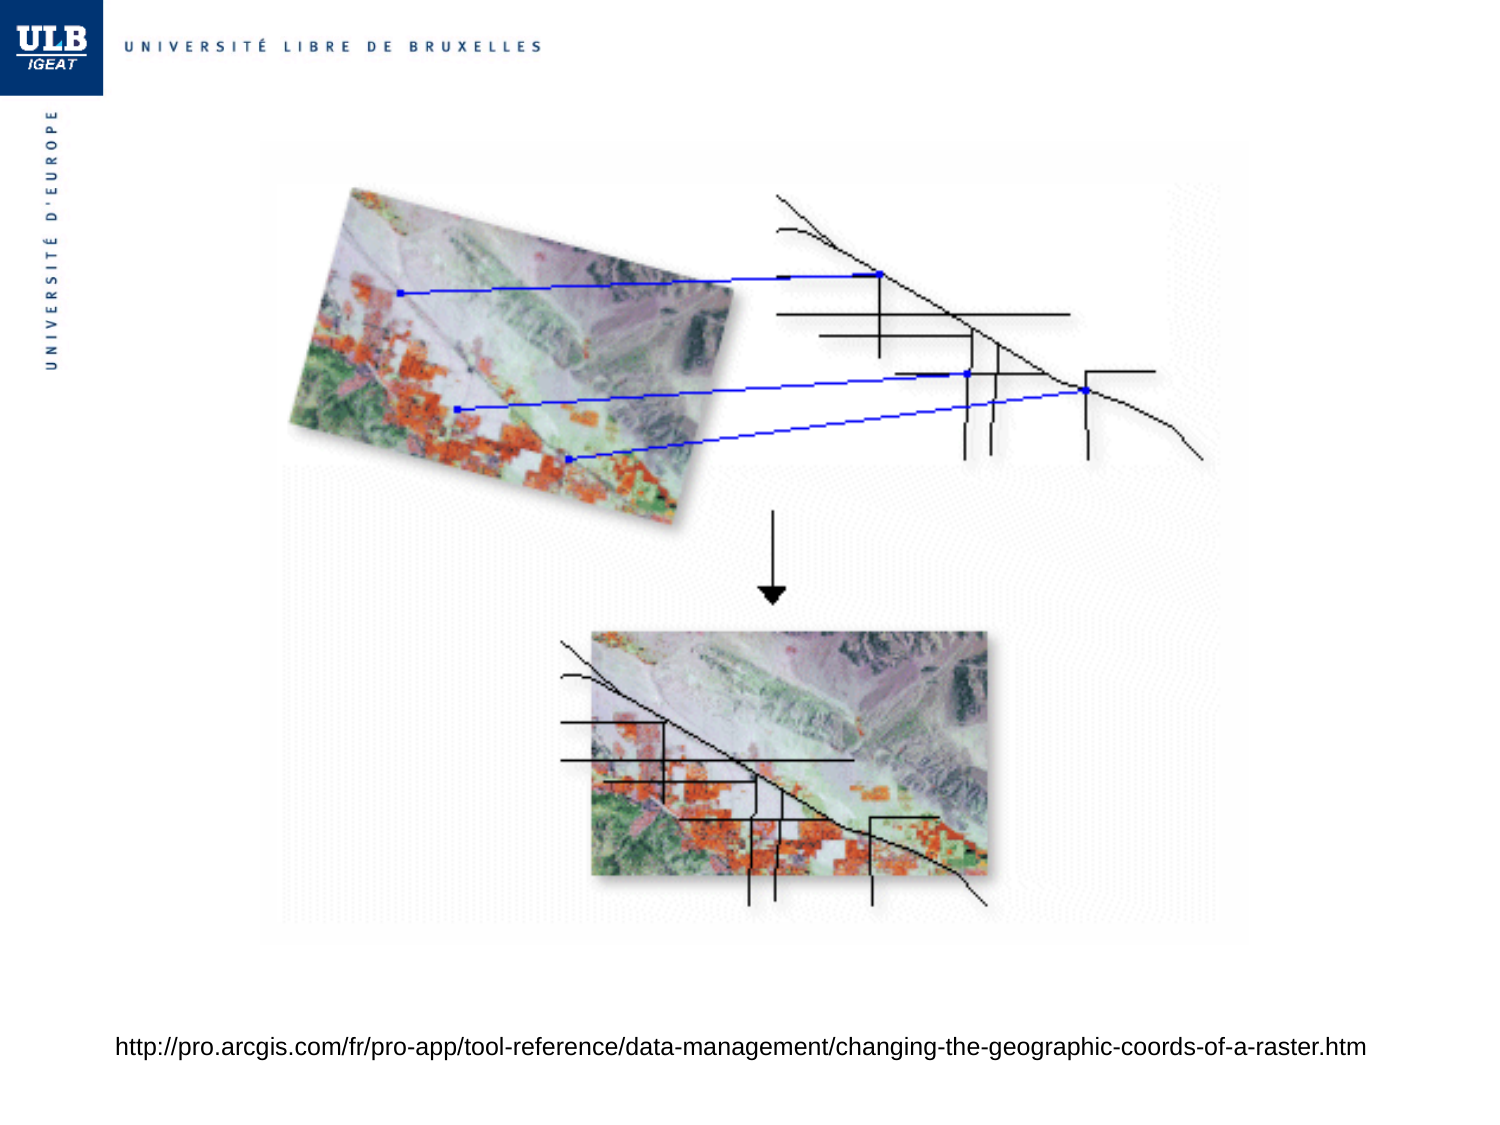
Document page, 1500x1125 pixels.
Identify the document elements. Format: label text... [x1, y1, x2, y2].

picture [0, 0, 1500, 1125]
text_box http://pro.arcgis.com/fr/pro-app/tool-reference/data-management/changing-the-geographic-coords-of-a-raster.htm [100, 1023, 1388, 1068]
